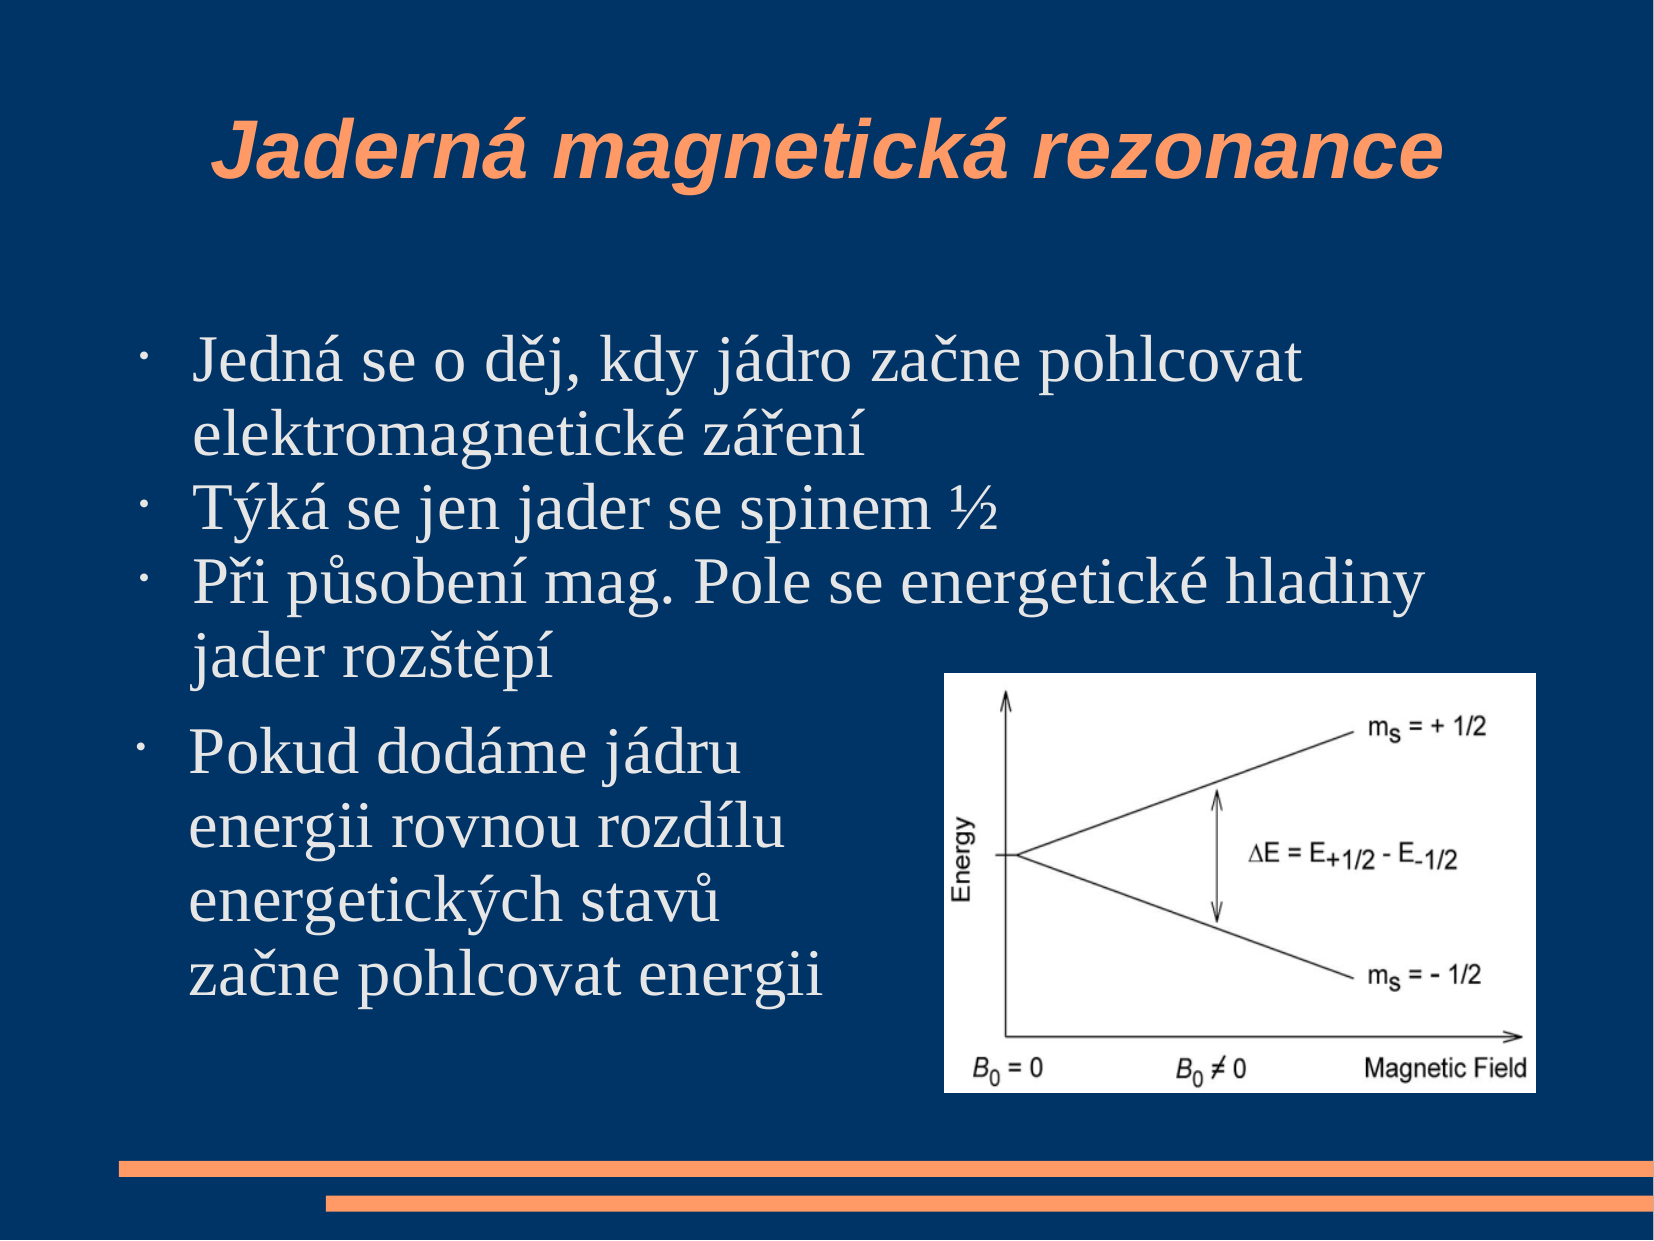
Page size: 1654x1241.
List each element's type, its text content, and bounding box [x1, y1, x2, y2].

title Jaderná magnetická rezonance [121, 46, 1534, 254]
list Jedná se o děj, kdy jádro začne pohlcovat elektromagnetické záření Týká se jen jader se spinem ½ Při působení mag. Pole se energetické hladiny jader rozštěpí [121, 322, 1565, 709]
picture [944, 673, 1536, 1093]
list Pokud dodáme jádru energii rovnou rozdílu energetických stavů začne pohlcovat energii [118, 713, 857, 1123]
